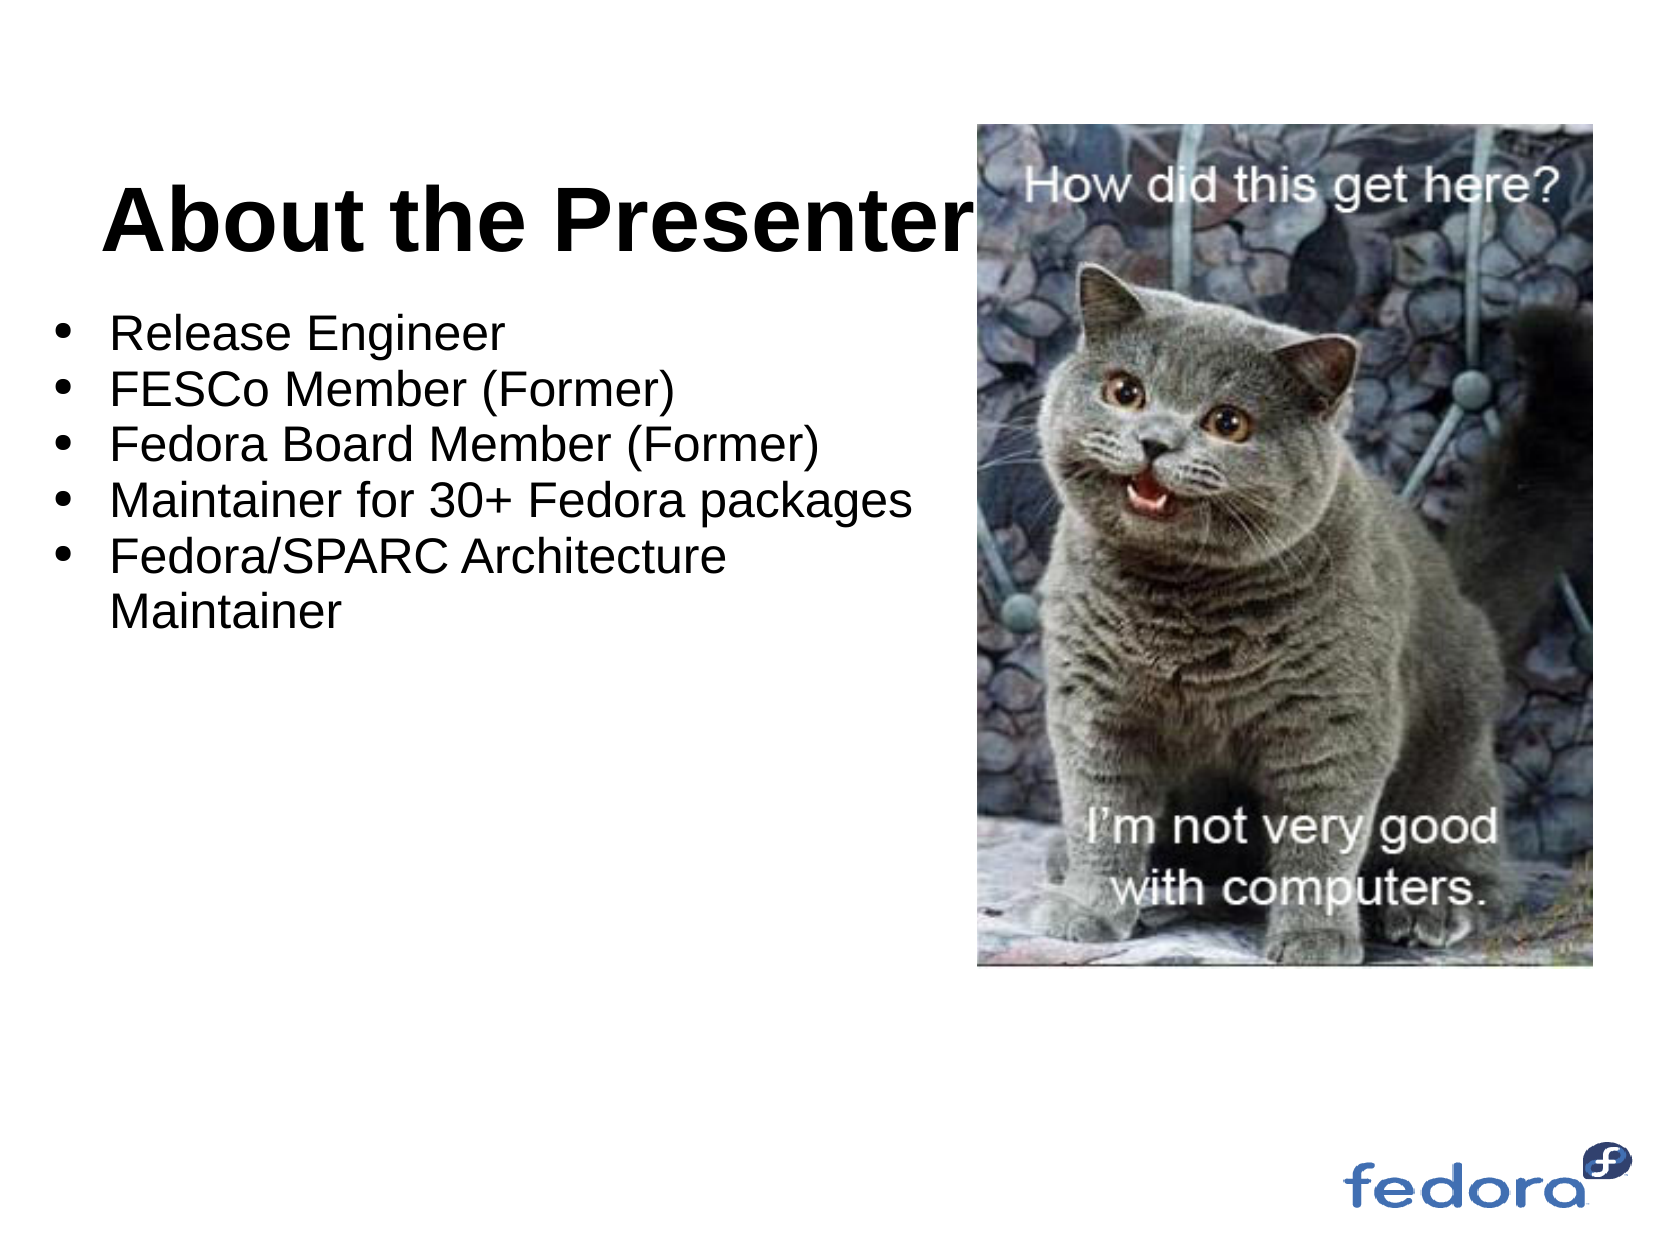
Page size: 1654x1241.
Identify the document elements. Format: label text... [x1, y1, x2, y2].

picture [977, 124, 1593, 969]
list Release Engineer FESCo Member (Former) Fedora Board Member (Former) Maintainer for 30+ Fedora packages Fedora/SPARC Architecture Maintainer [52, 304, 975, 1174]
picture [1332, 1124, 1651, 1227]
title About the Presenter [100, 164, 977, 275]
